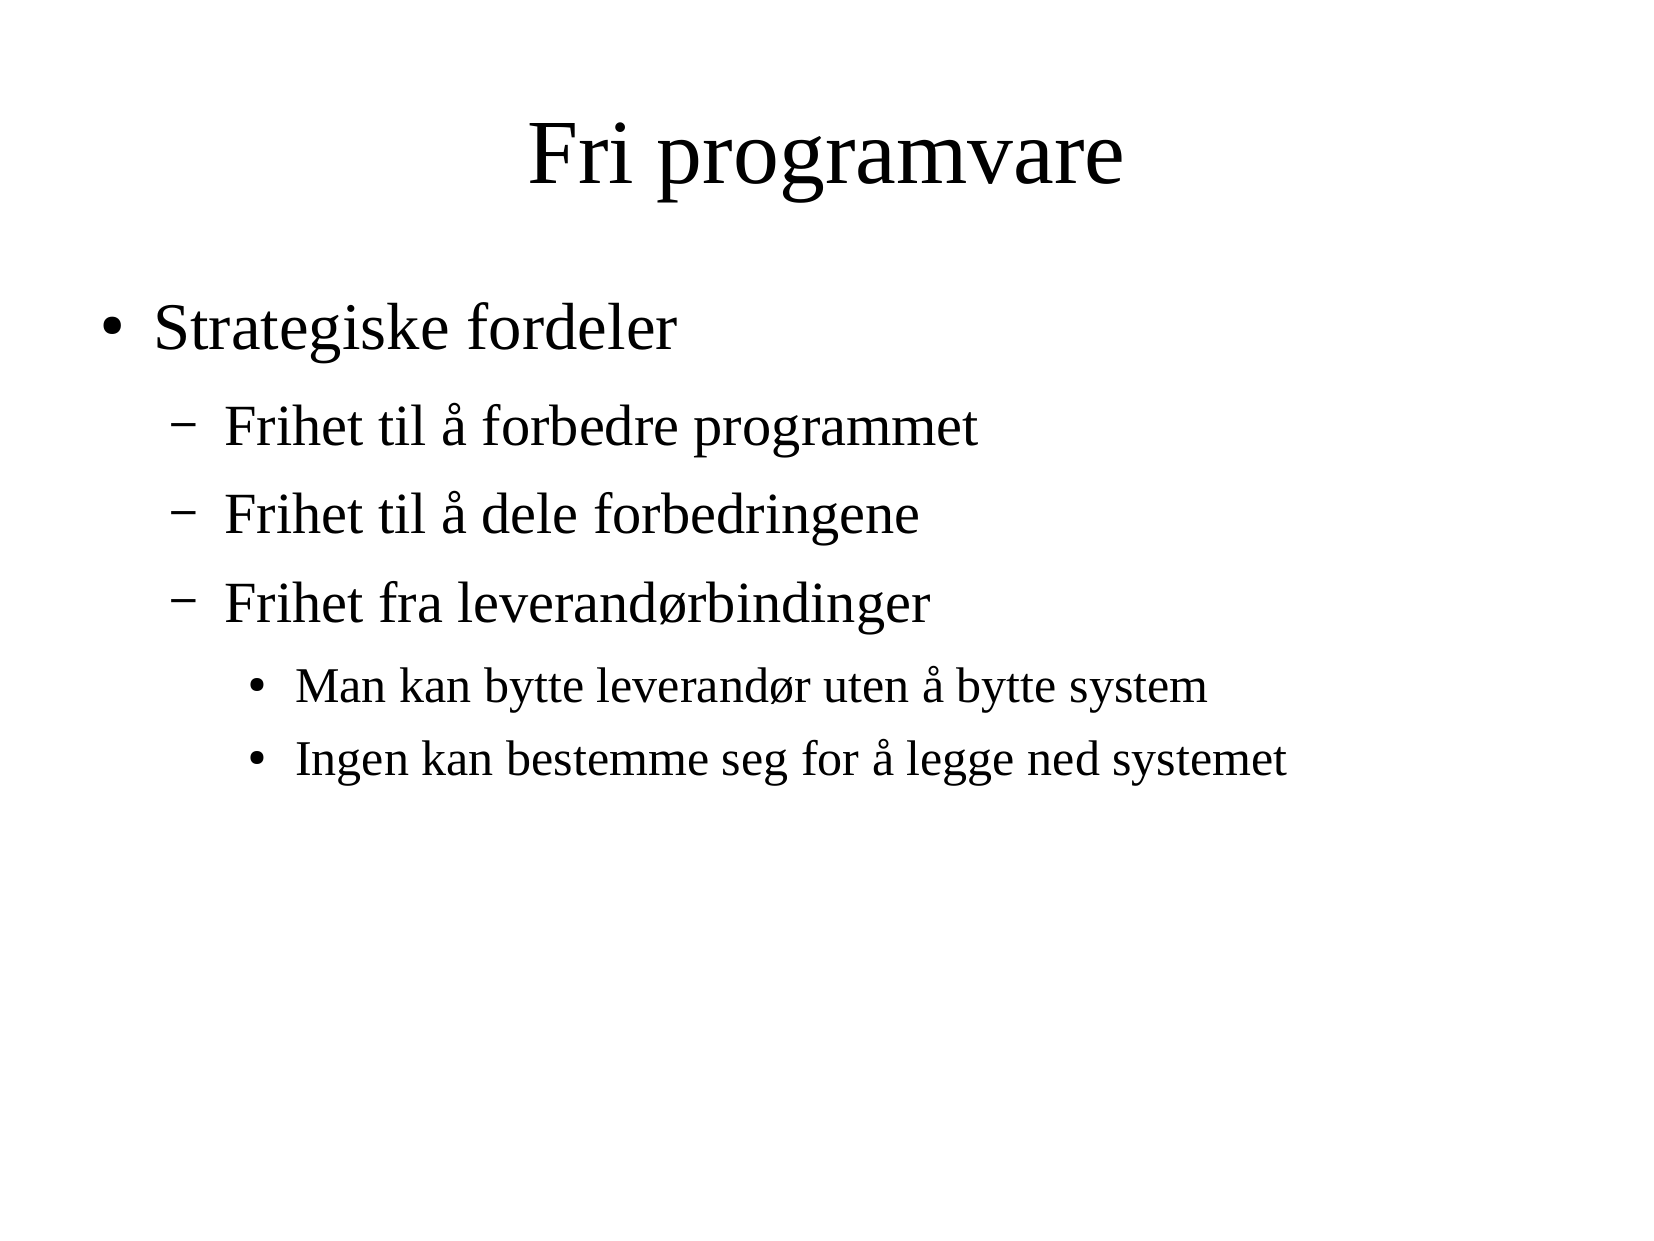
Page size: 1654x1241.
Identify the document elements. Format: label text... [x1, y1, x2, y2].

title Fri programvare [82, 49, 1571, 257]
list Strategiske fordeler Frihet til å forbedre programmet Frihet til å dele forbedringene Frihet fra leverandørbindinger Man kan bytte leverandør uten å bytte system Ingen kan bestemme seg for å legge ned systemet [82, 290, 1571, 1010]
